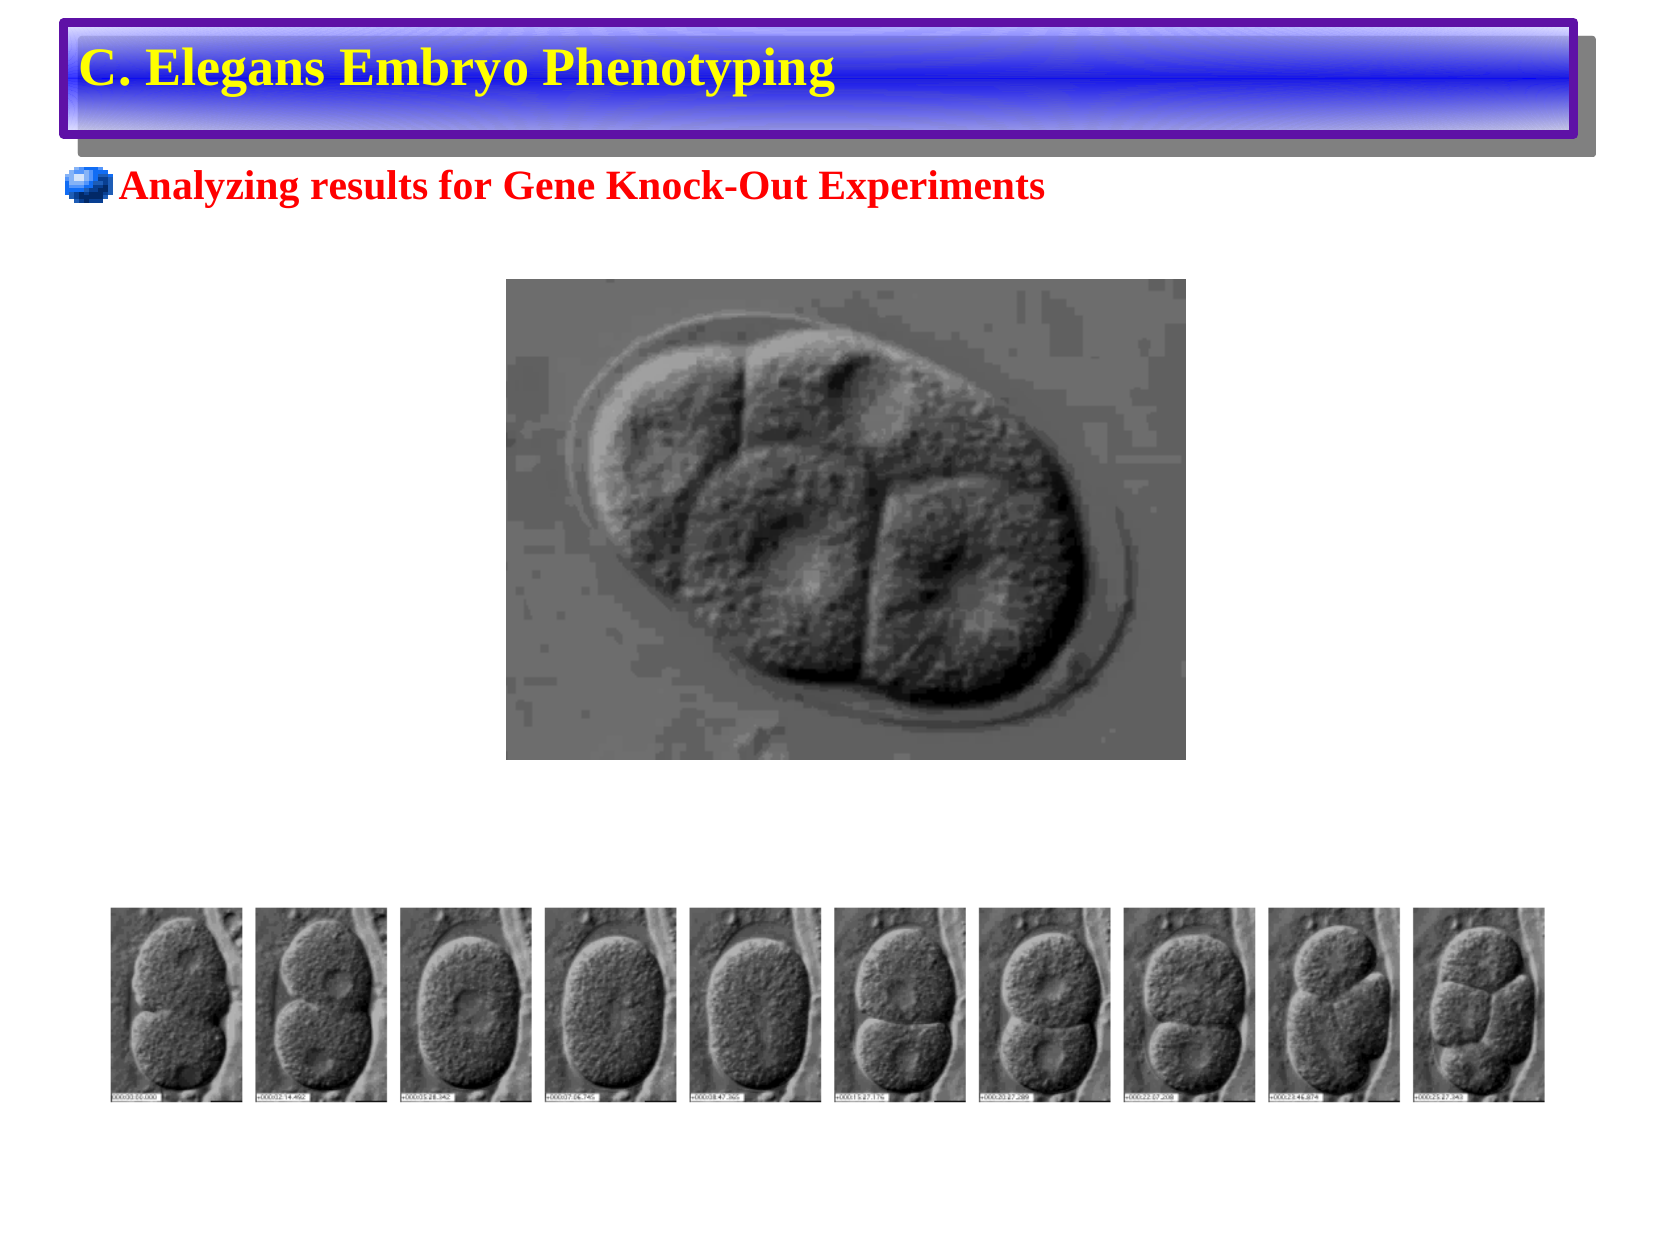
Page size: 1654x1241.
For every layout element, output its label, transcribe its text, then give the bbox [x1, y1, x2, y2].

text_box Analyzing results for Gene Knock-Out Experiments [65, 161, 1428, 269]
text_box C. Elegans Embryo Phenotyping [63, 22, 1574, 135]
picture [103, 896, 1554, 1138]
picture [506, 279, 1186, 760]
